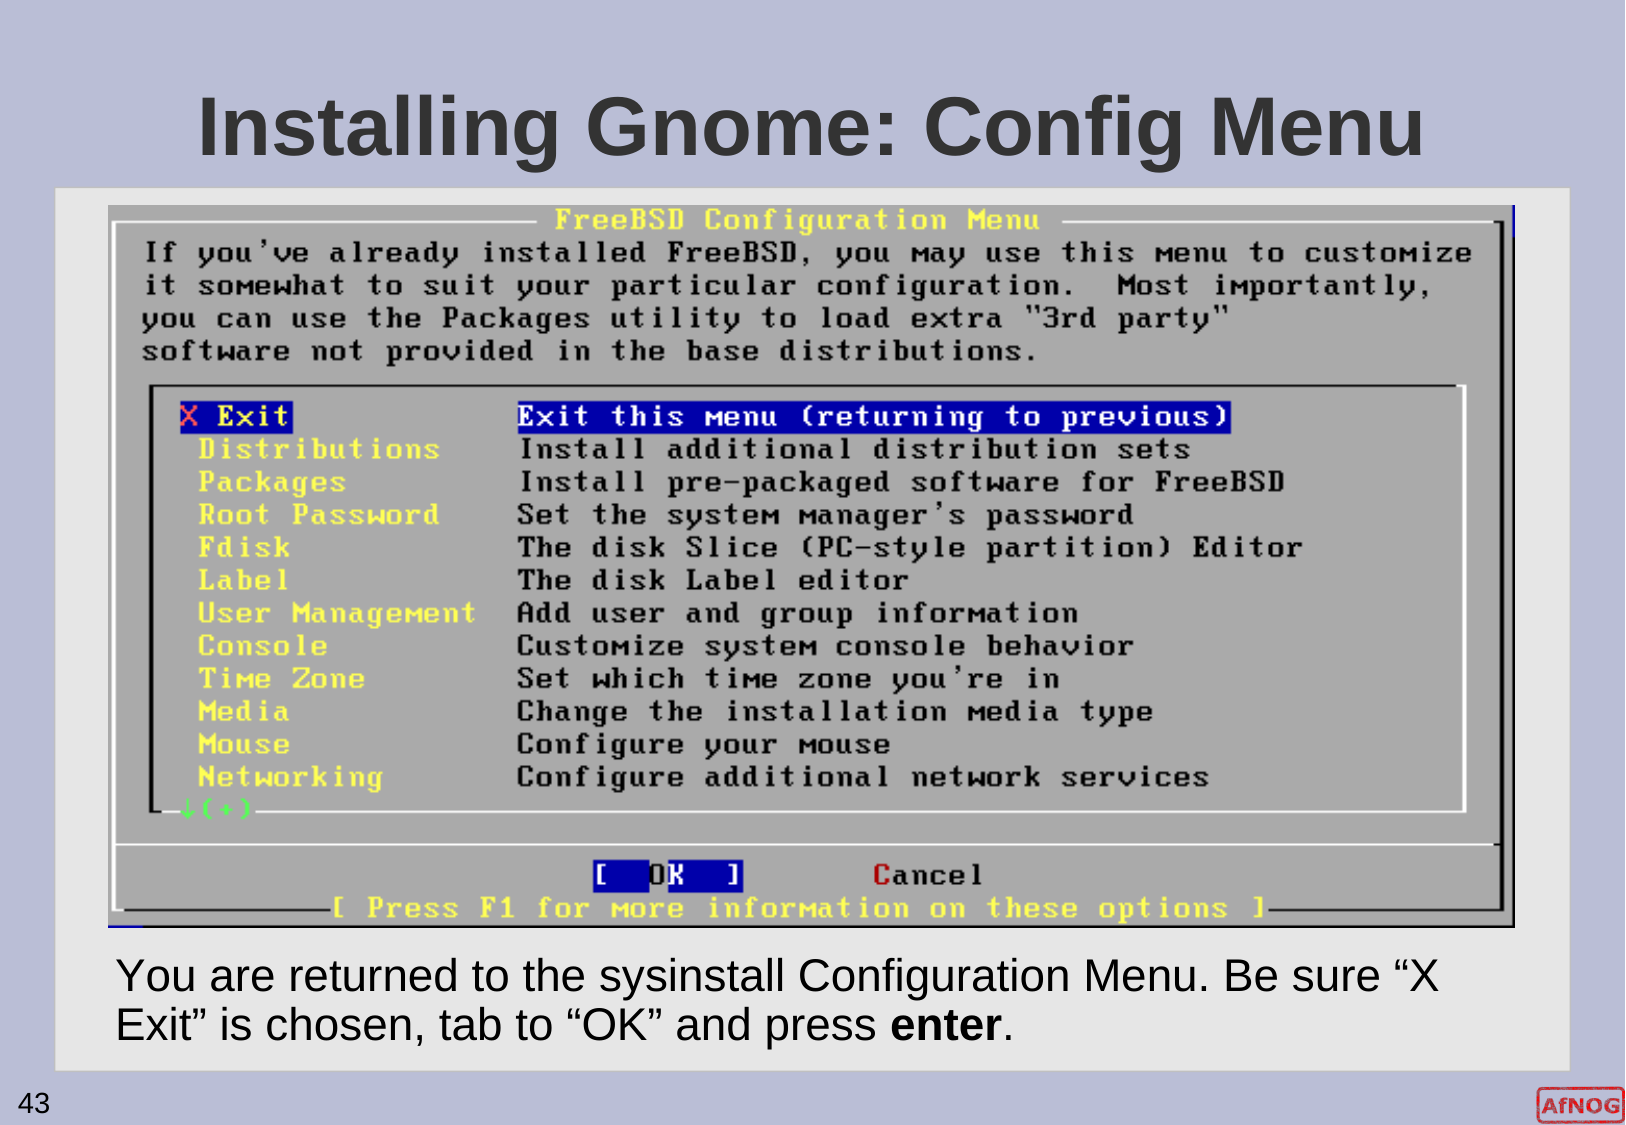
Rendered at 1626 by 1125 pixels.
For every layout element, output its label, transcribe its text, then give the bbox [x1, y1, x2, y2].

picture [108, 205, 1515, 928]
text_box You are returned to the sysinstall Configuration Menu. Be sure “X Exit” is chosen, tab to “OK” and press enter. [100, 944, 1536, 1063]
picture [1535, 1085, 1626, 1125]
title Installing Gnome: Config Menu [54, 51, 1571, 207]
